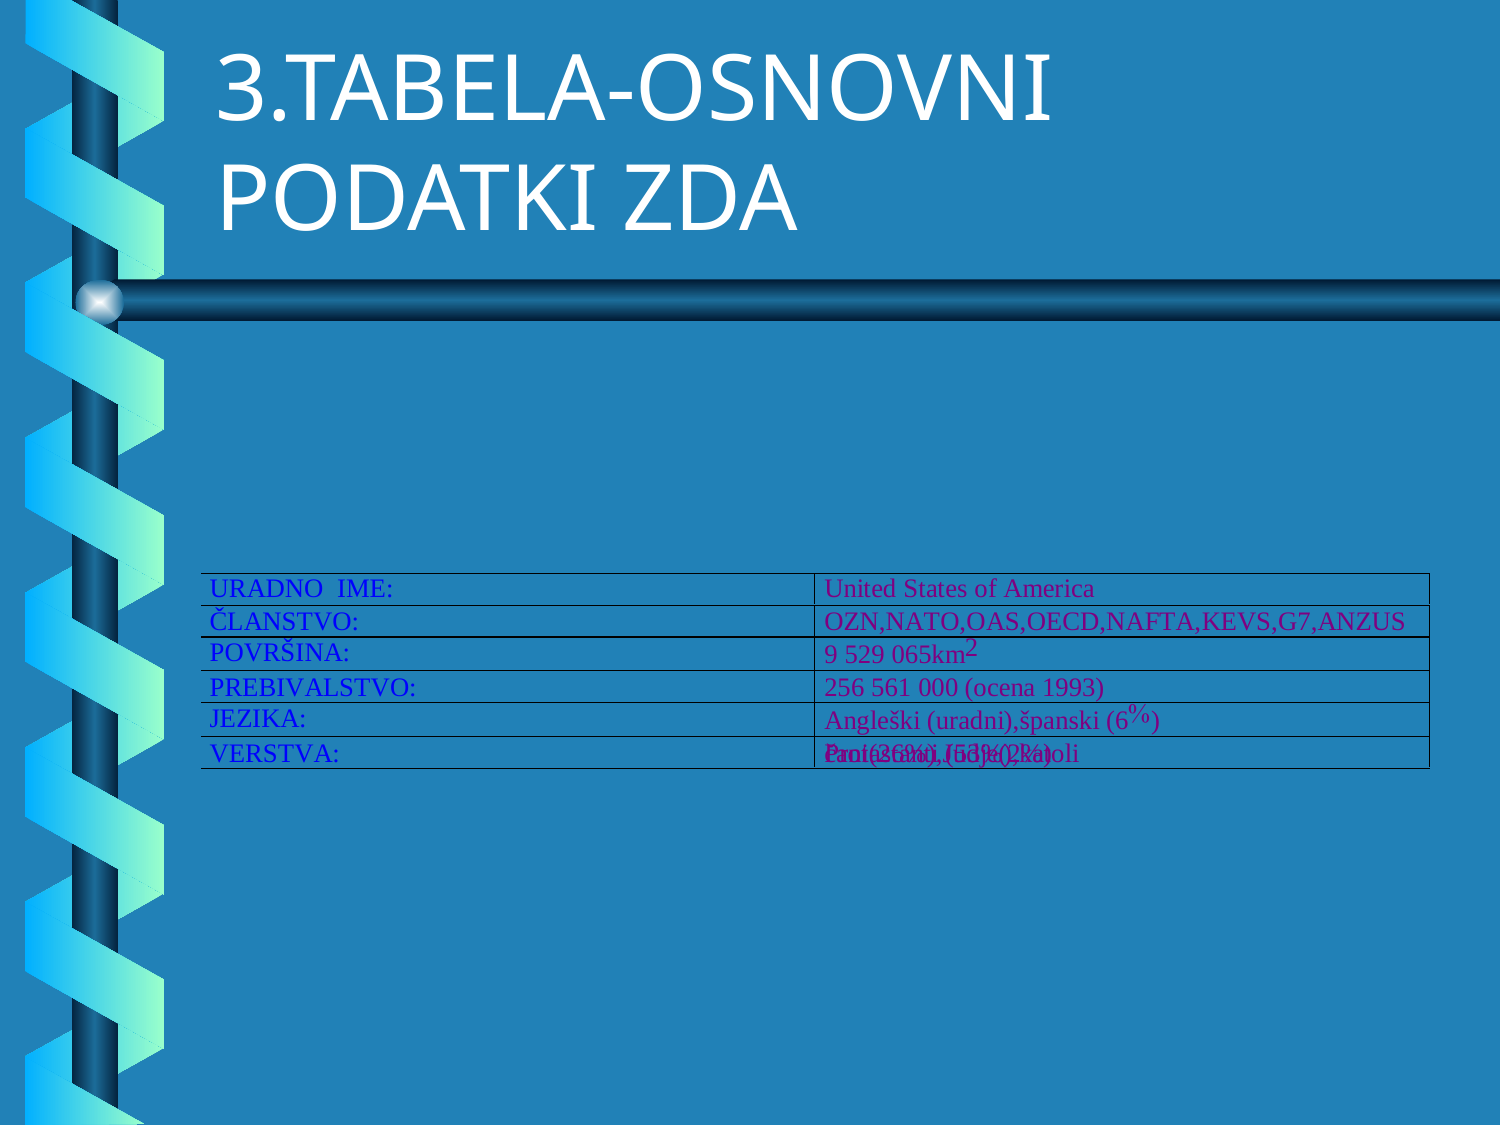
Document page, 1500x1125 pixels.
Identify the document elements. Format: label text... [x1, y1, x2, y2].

picture [200, 541, 1476, 800]
title GRAF OSNOVNI PODATKI 5 3.TABELA-OSNOVNI PODATKI ZDA [200, 68, 1475, 257]
